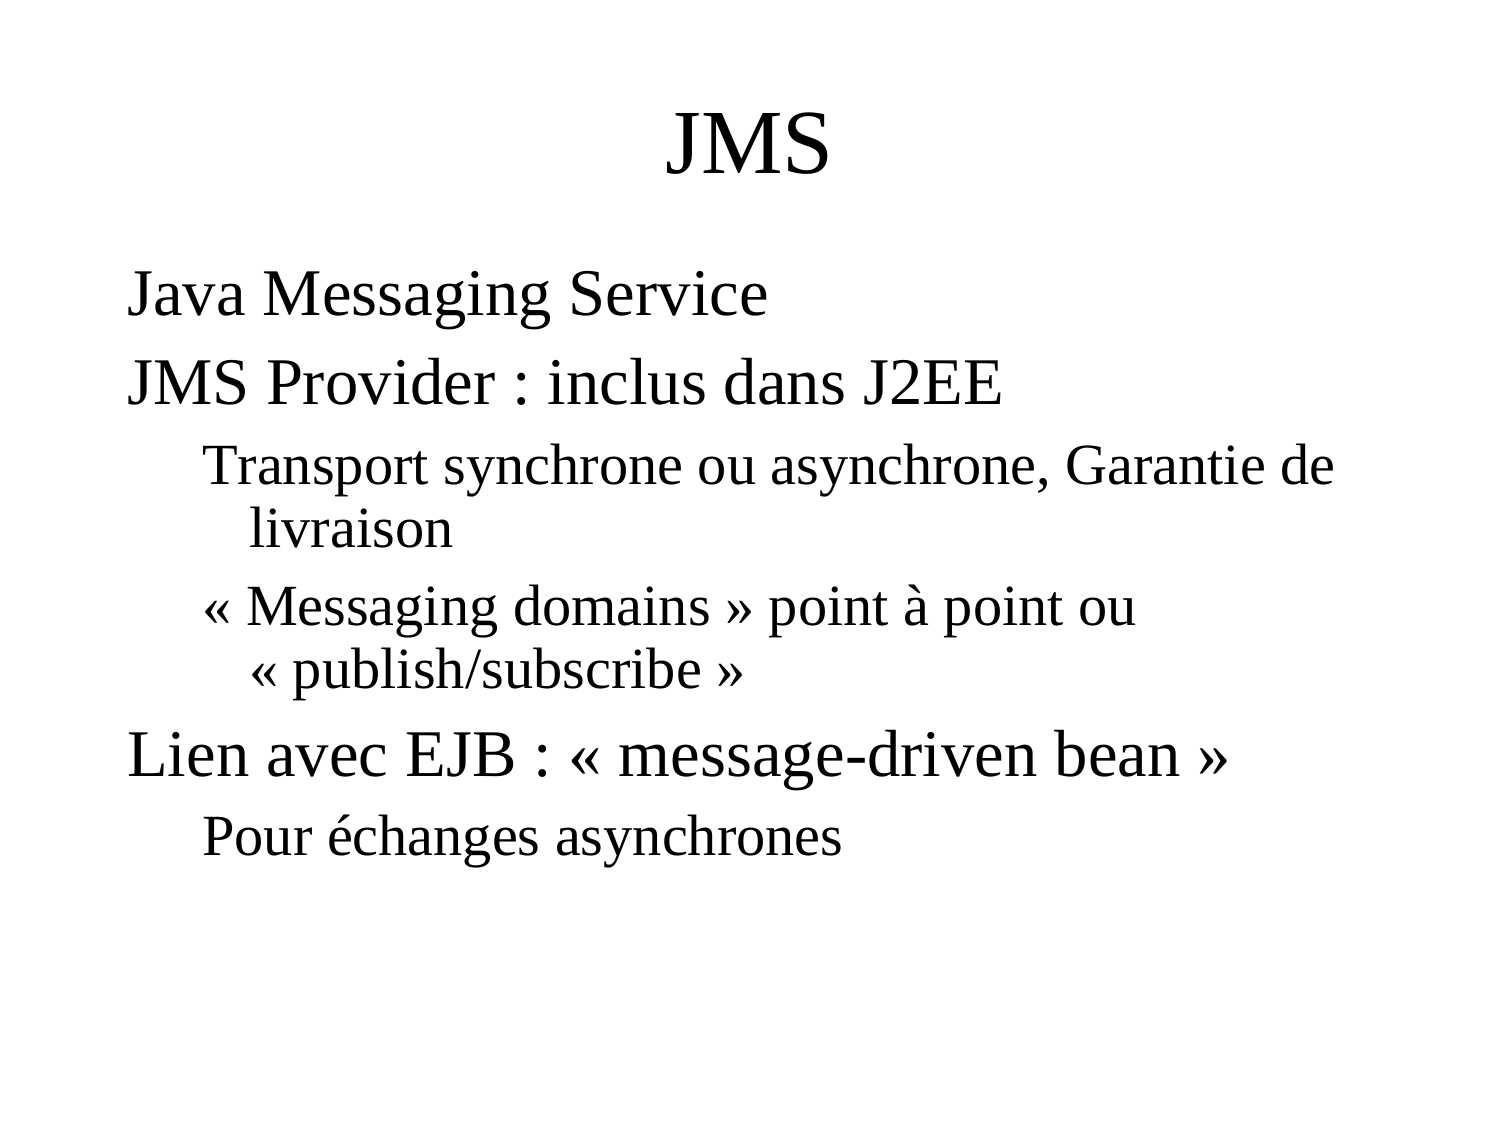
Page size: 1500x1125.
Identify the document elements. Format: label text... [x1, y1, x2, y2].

title JMS [112, 50, 1388, 238]
list Java Messaging Service JMS Provider : inclus dans J2EE Transport synchrone ou asynchrone, Garantie de livraison « Messaging domains » point à point ou « publish/subscribe » Lien avec EJB : « message-driven bean » Pour échanges asynchrones [112, 249, 1388, 1000]
